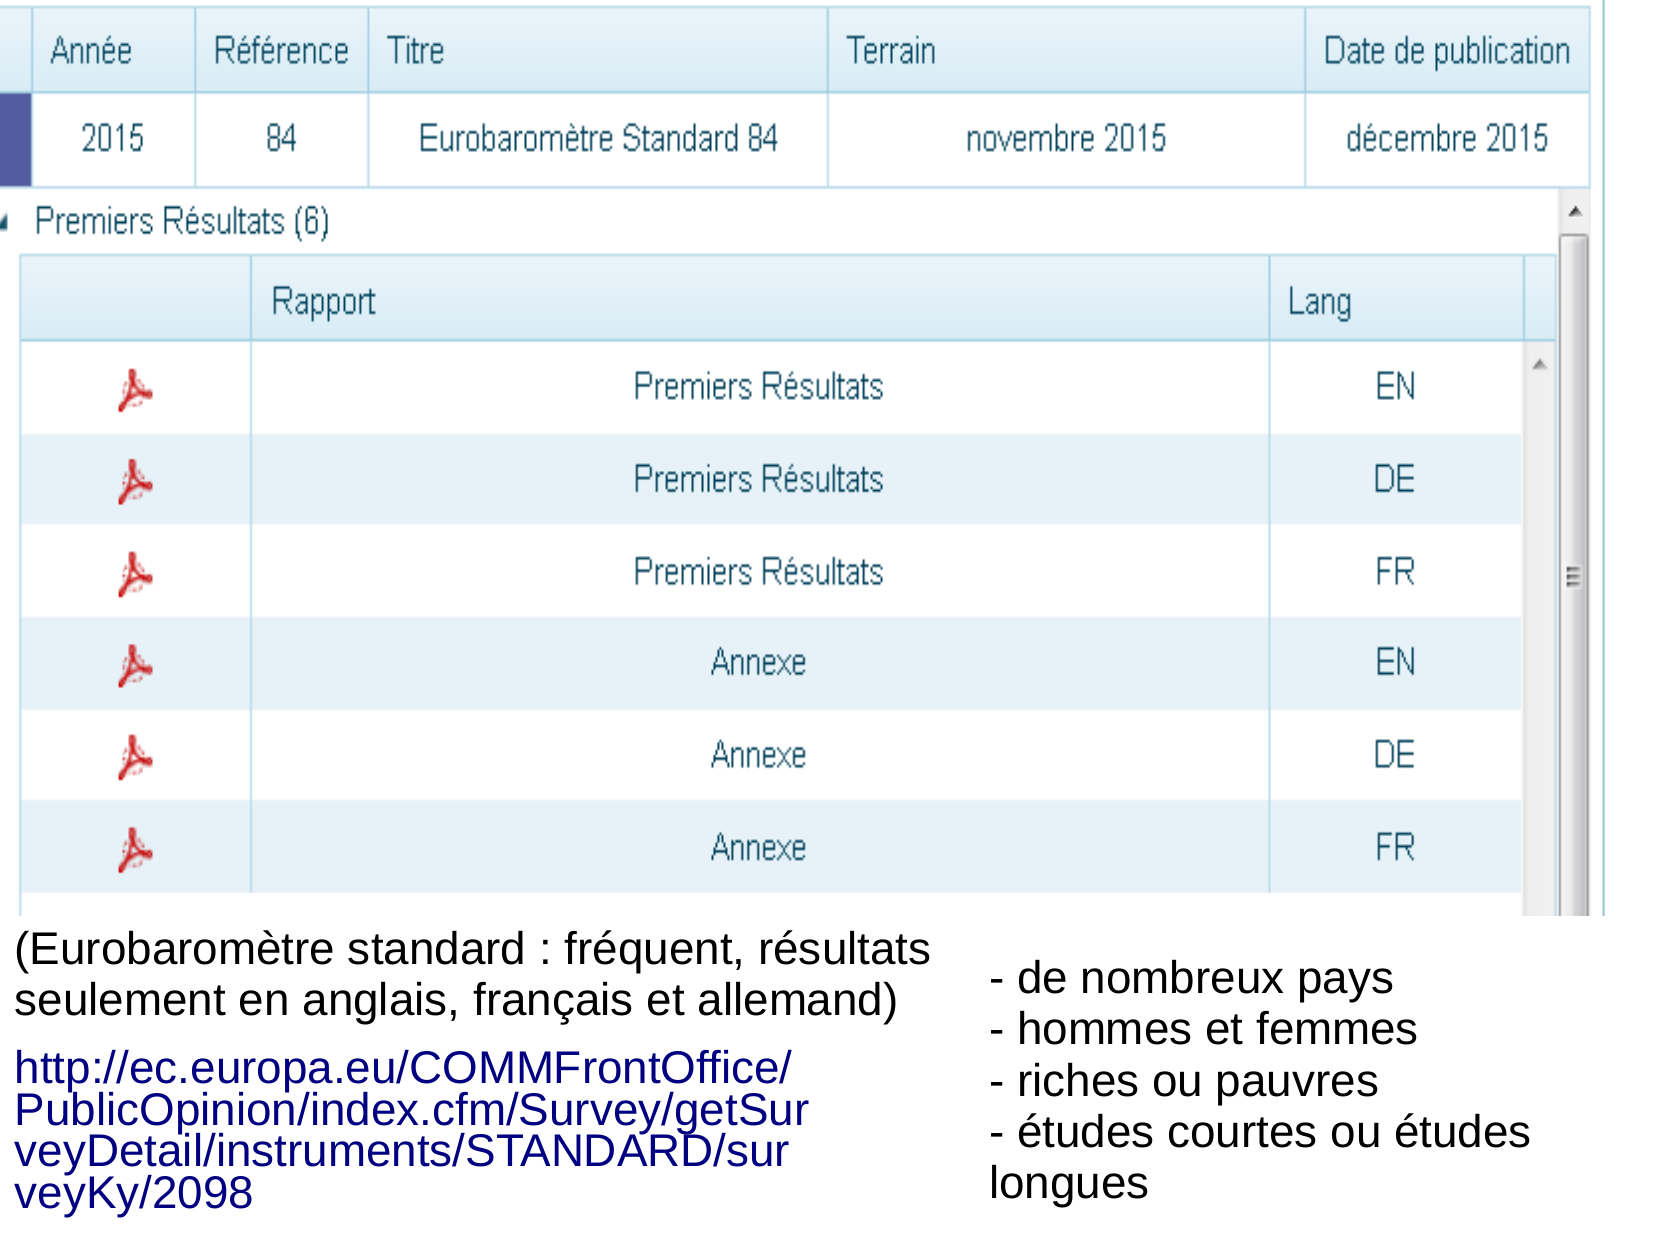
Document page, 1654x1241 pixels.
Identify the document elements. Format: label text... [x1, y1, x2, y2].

text_box - de nombreux pays - hommes et femmes - riches ou pauvres - études courtes ou études longues [974, 944, 1654, 1217]
picture [0, 0, 1625, 916]
text_box http://ec.europa.eu/COMMFrontOffice/PublicOpinion/index.cfm/Survey/getSurveyDetail/instruments/STANDARD/surveyKy/2098 [0, 1034, 827, 1153]
text_box (Eurobaromètre standard : fréquent, résultats seulement en anglais, français et allemand) [0, 915, 1004, 1033]
